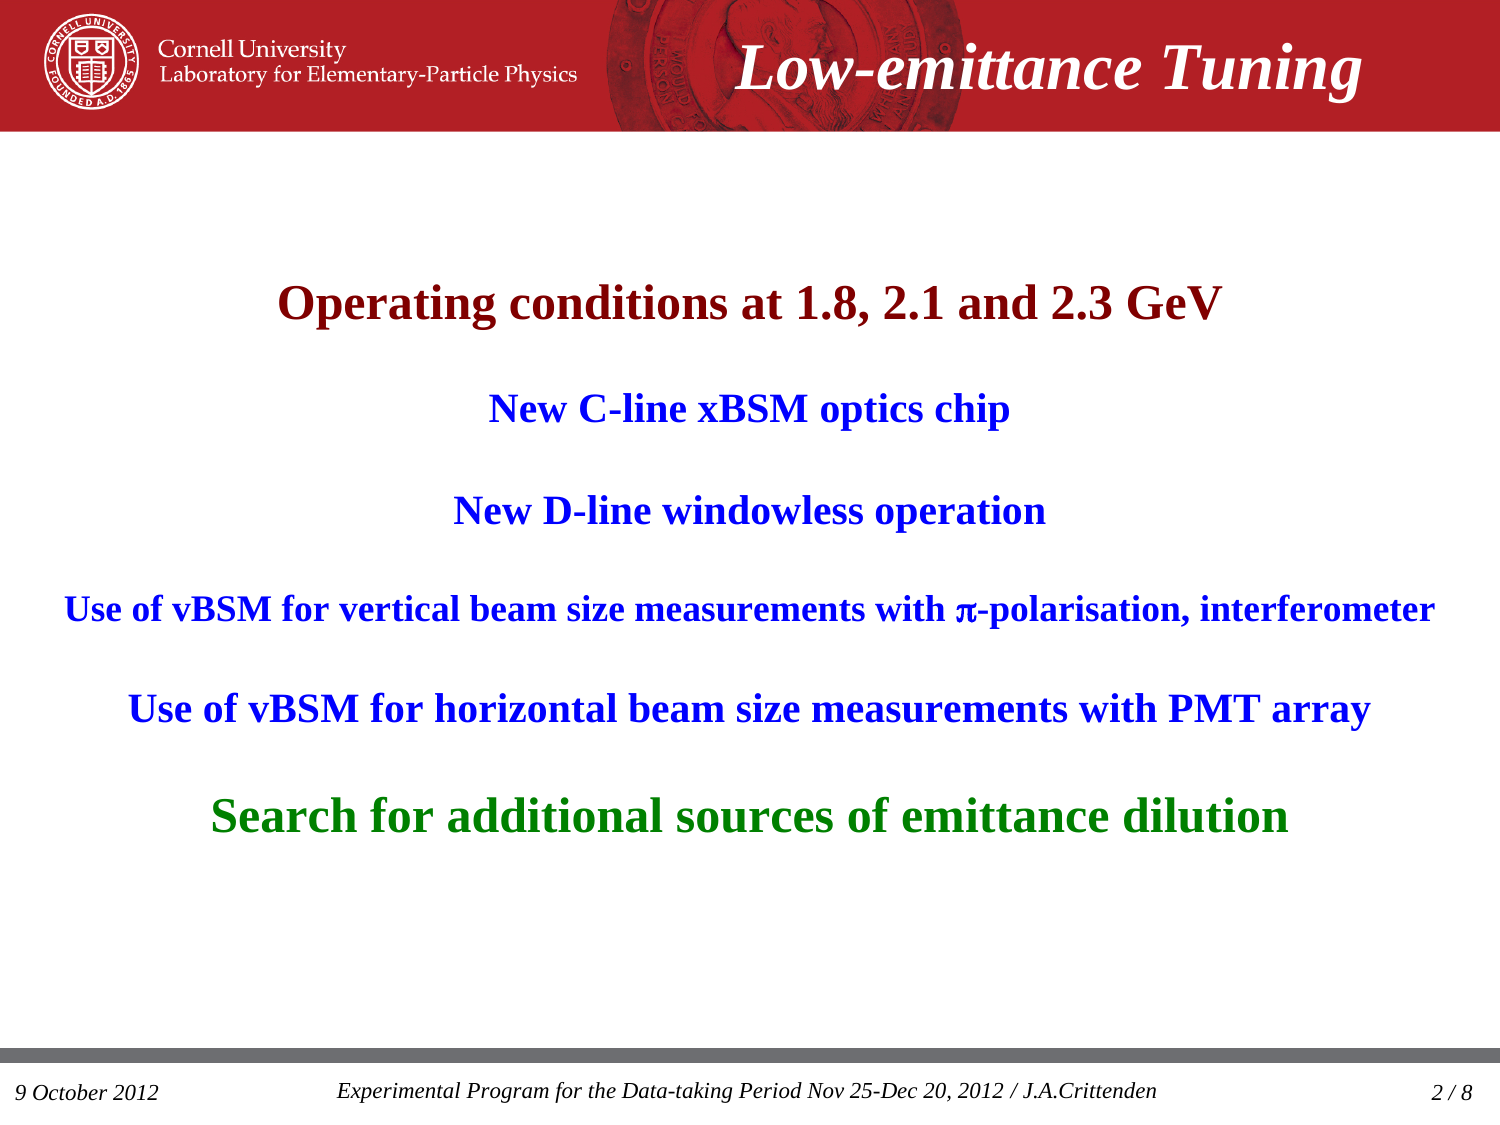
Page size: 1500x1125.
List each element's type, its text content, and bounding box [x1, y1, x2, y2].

title Low-emittance Tuning [600, 7, 1500, 128]
title Operating conditions at 1.8, 2.1 and 2.3 GeV New C-line xBSM optics chip New D-line windowless operation Use of vBSM for vertical beam size measurements with p-polarisation, interferometer Use of vBSM for horizontal beam size measurements with PMT array Search for additional sources of emittance dilution [0, 198, 1500, 912]
picture [0, 0, 1500, 132]
